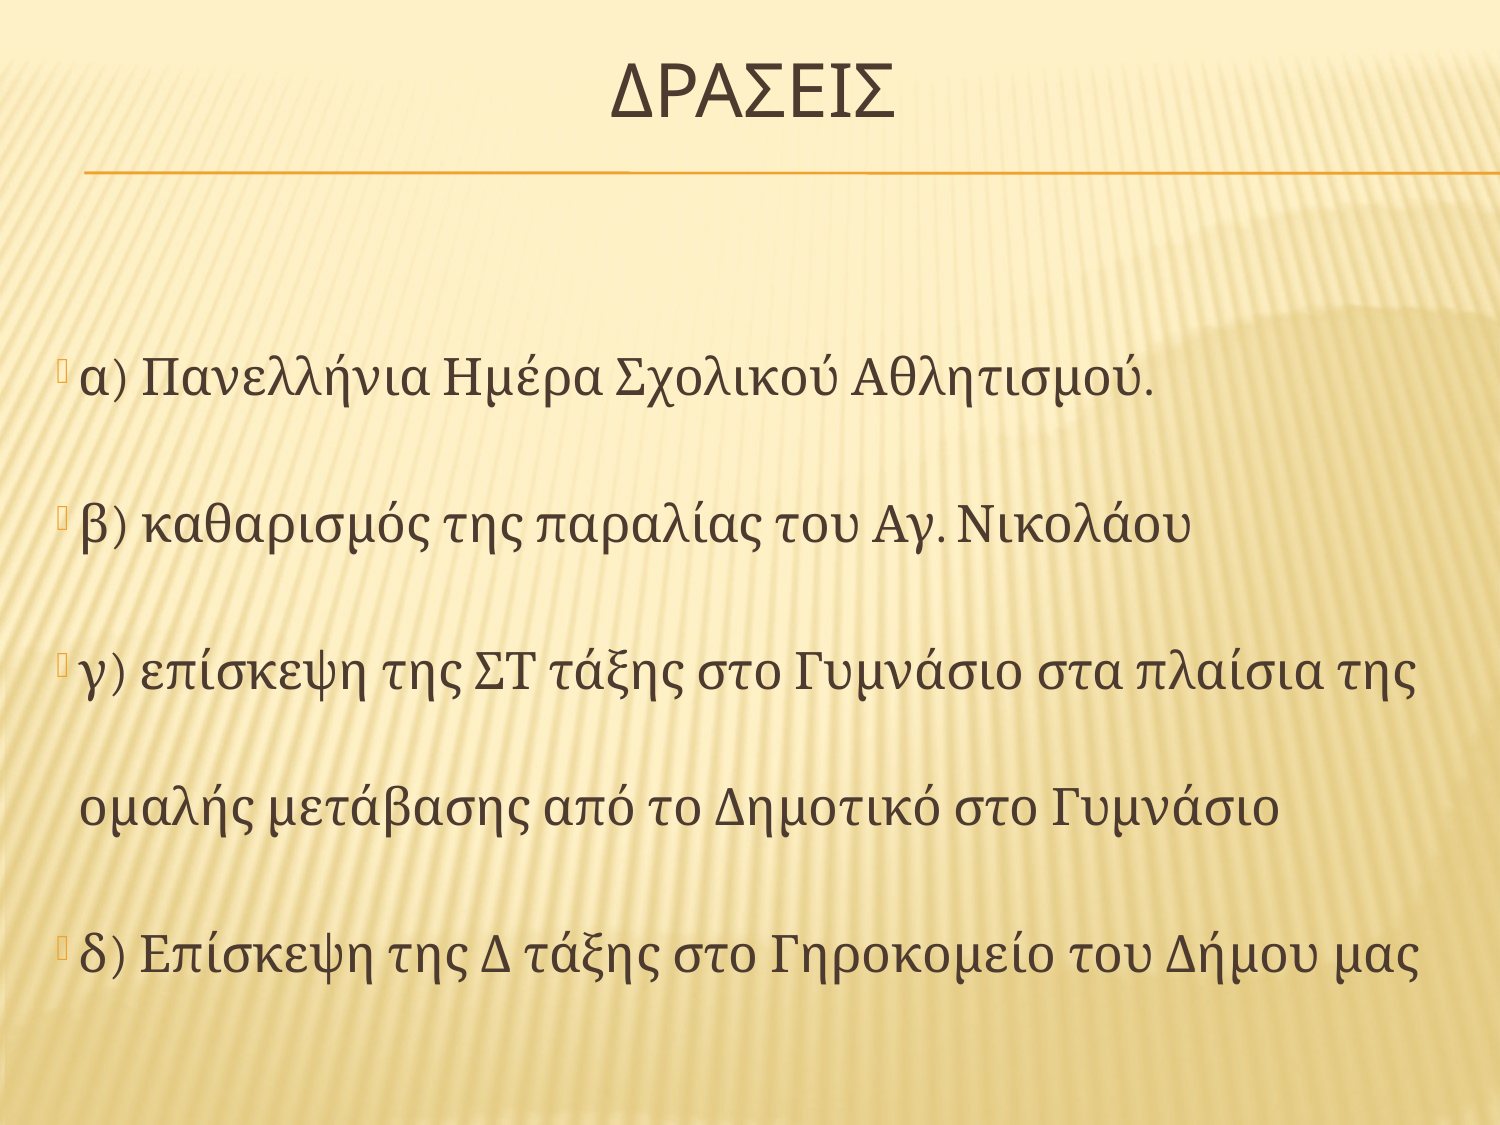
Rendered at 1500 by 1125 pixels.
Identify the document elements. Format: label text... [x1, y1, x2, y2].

picture [0, 0, 1500, 1125]
list α) Πανελλήνια Ημέρα Σχολικού Αθλητισμού. β) καθαρισμός της παραλίας του Αγ. Νικολάου γ) επίσκεψη της ΣΤ τάξης στο Γυμνάσιο στα πλαίσια της ομαλής μετάβασης από το Δημοτικό στο Γυμνάσιο δ) Επίσκεψη της Δ τάξης στο Γηροκομείο του Δήμου μας [41, 220, 1475, 1118]
title ΔΡΑΣΕΙΣ [41, 19, 1467, 157]
